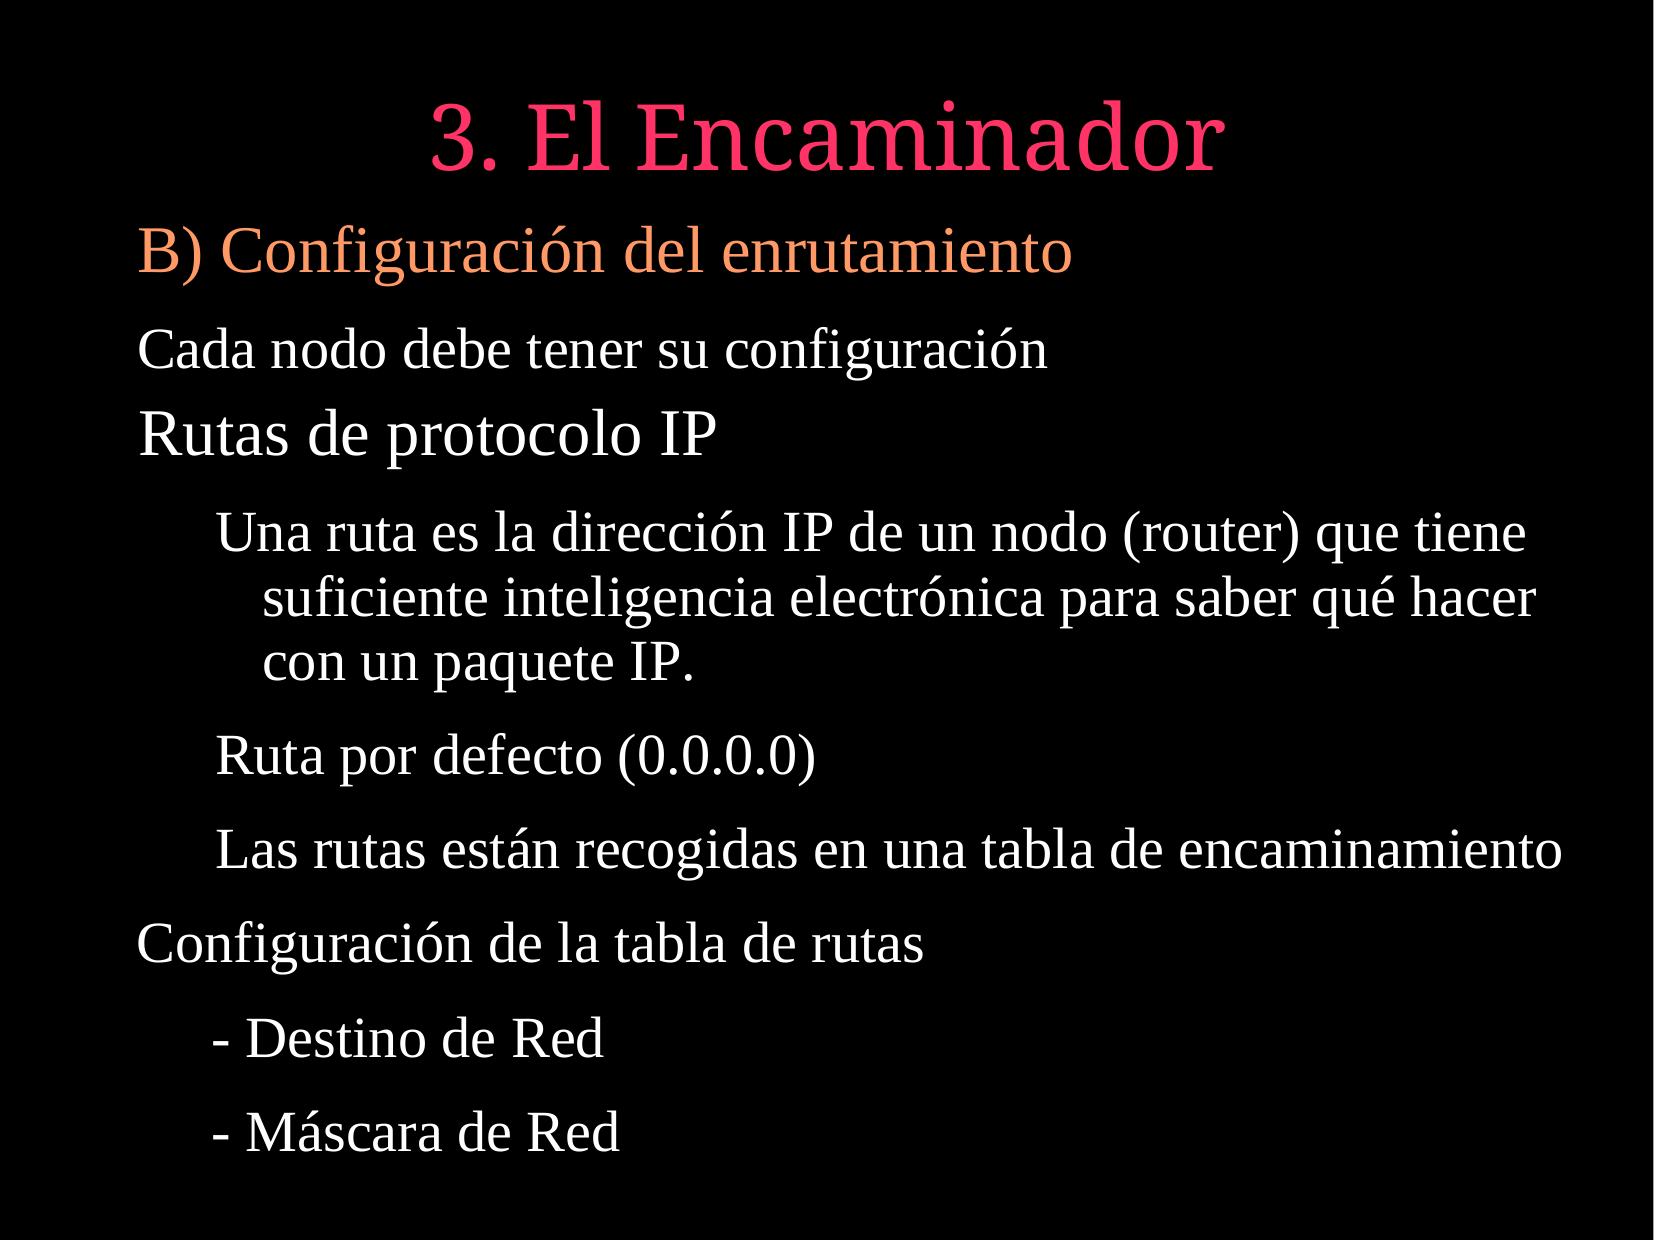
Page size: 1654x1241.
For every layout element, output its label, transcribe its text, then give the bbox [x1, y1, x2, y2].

title 3. El Encaminador [121, 31, 1534, 239]
text_box Rutas de protocolo IP Una ruta es la dirección IP de un nodo (router) que tiene suficiente inteligencia electrónica para saber qué hacer con un paquete IP. Ruta por defecto (0.0.0.0) Las rutas están recogidas en una tabla de encaminamiento Configuración de la tabla de rutas - Destino de Red - Máscara de Red [120, 396, 1625, 1241]
list B) Configuración del enrutamiento Cada nodo debe tener su configuración [119, 212, 1532, 995]
